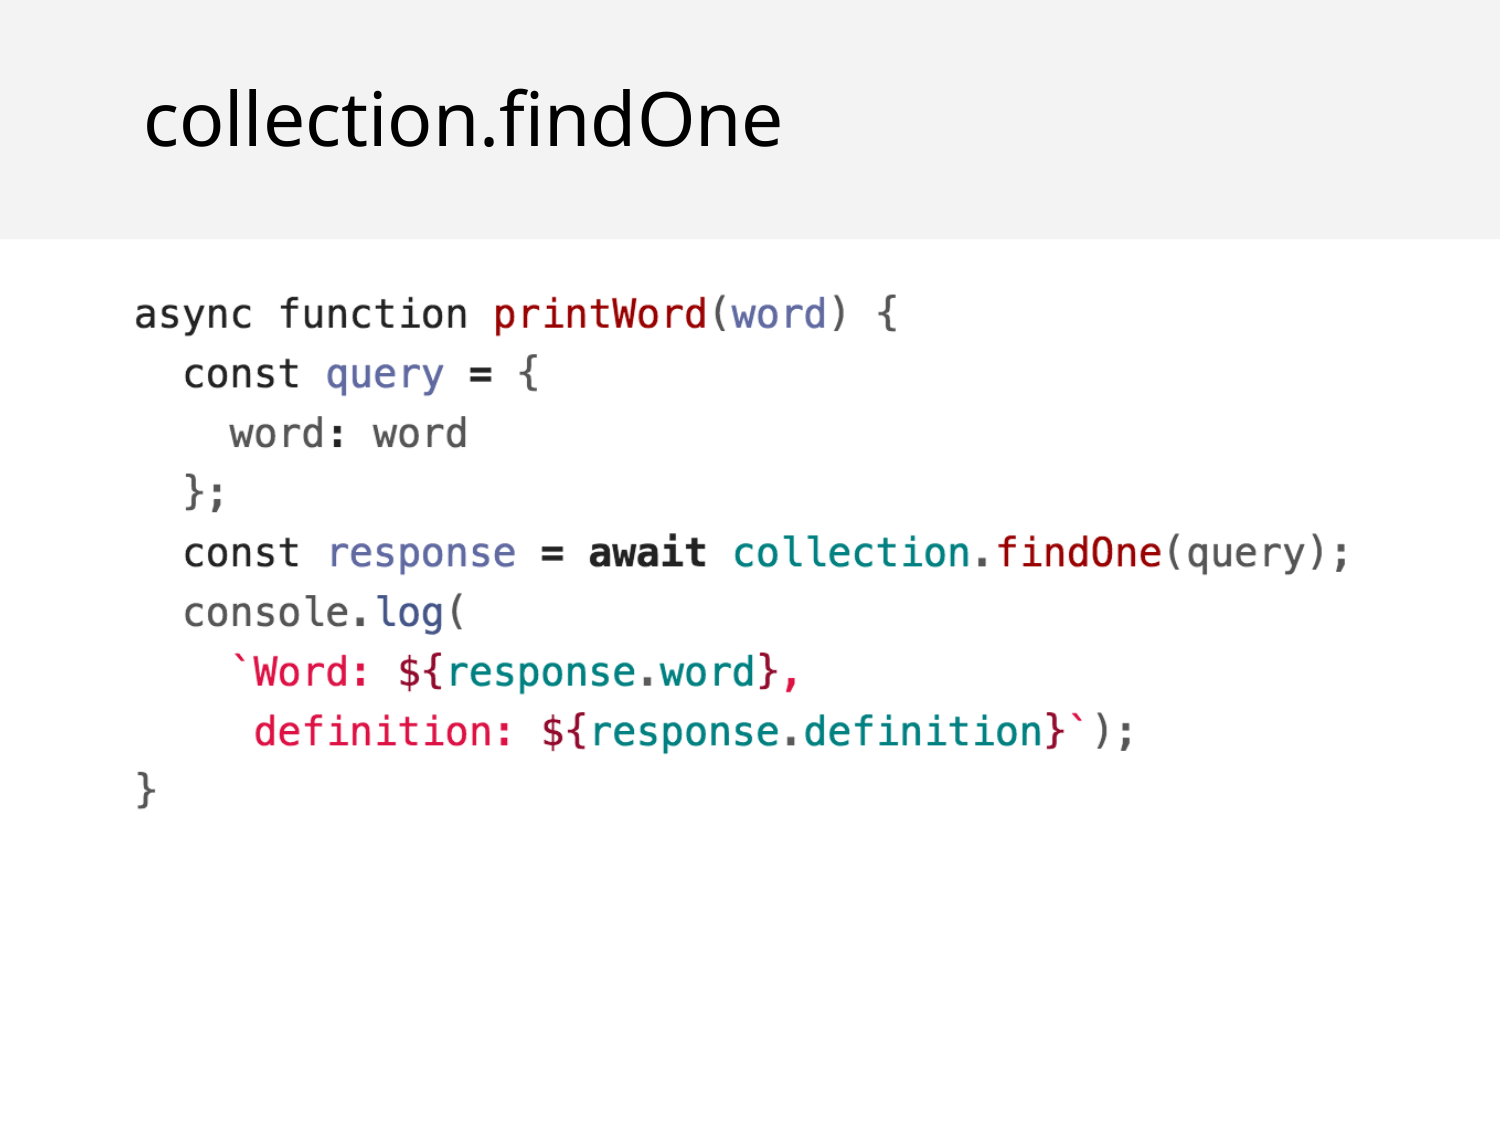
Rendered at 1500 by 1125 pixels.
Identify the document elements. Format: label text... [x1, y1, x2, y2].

title collection.findOne [128, 56, 1372, 183]
picture [122, 288, 1378, 836]
